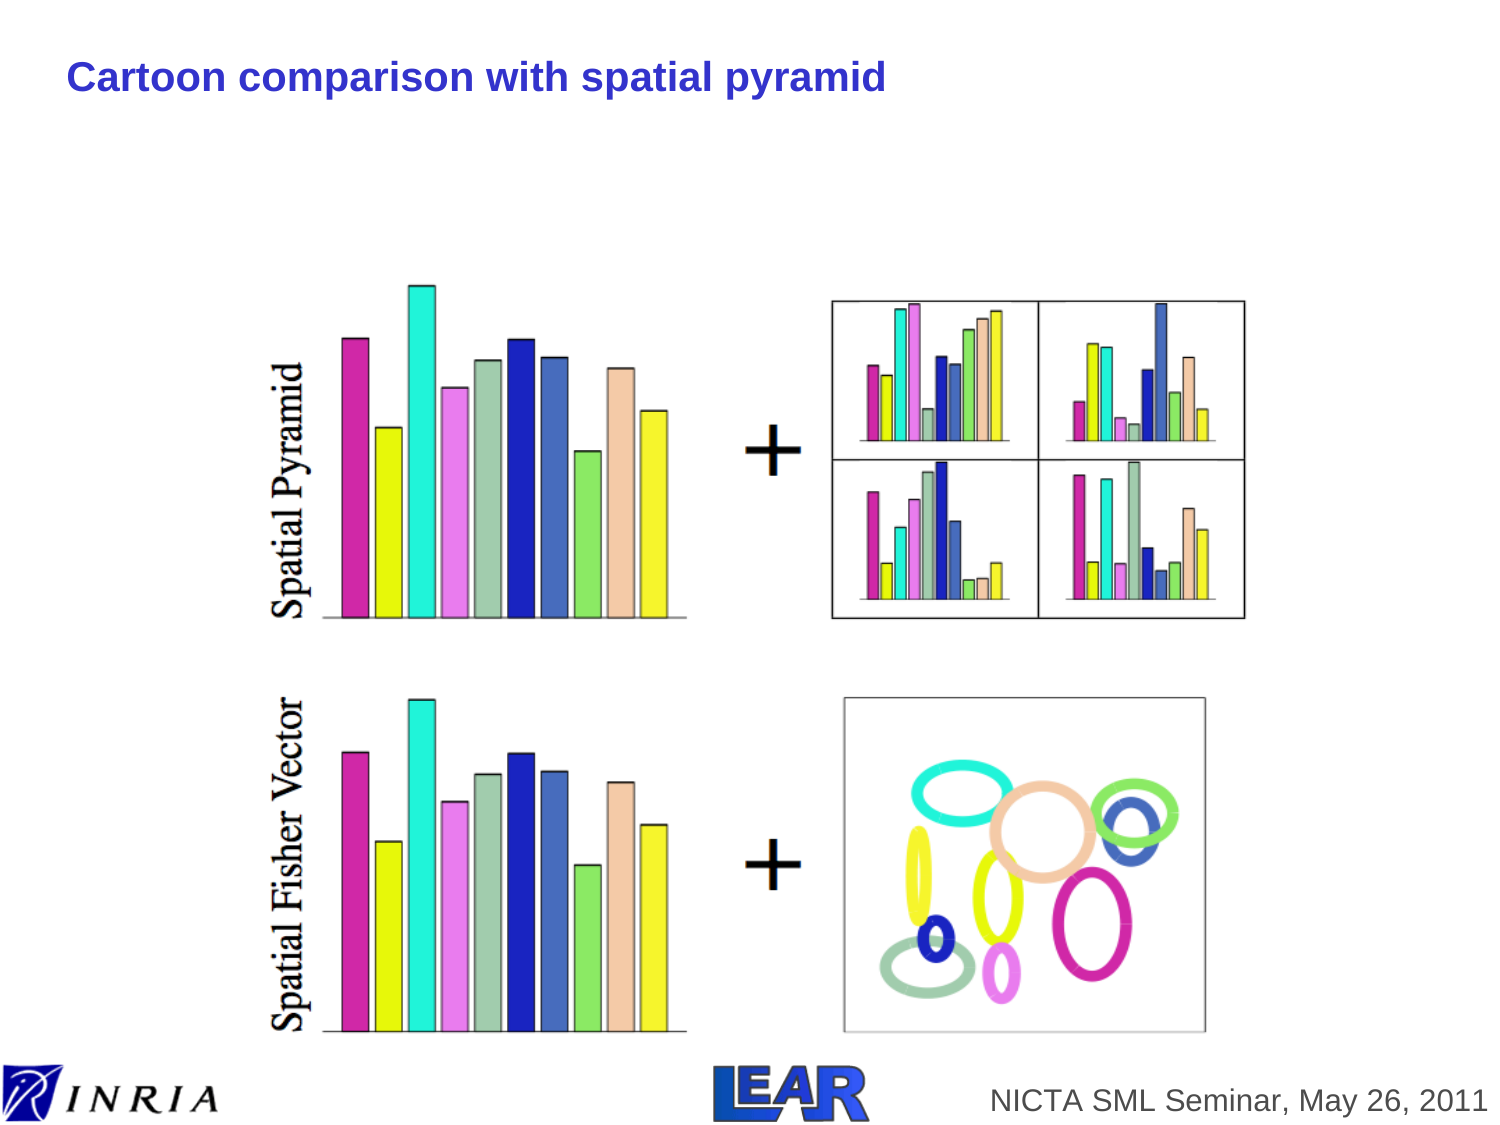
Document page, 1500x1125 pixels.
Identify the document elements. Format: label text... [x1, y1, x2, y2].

picture [247, 247, 1315, 1046]
picture [709, 1063, 872, 1124]
title Cartoon comparison with spatial pyramid [51, 34, 1459, 118]
picture [0, 1050, 361, 1125]
